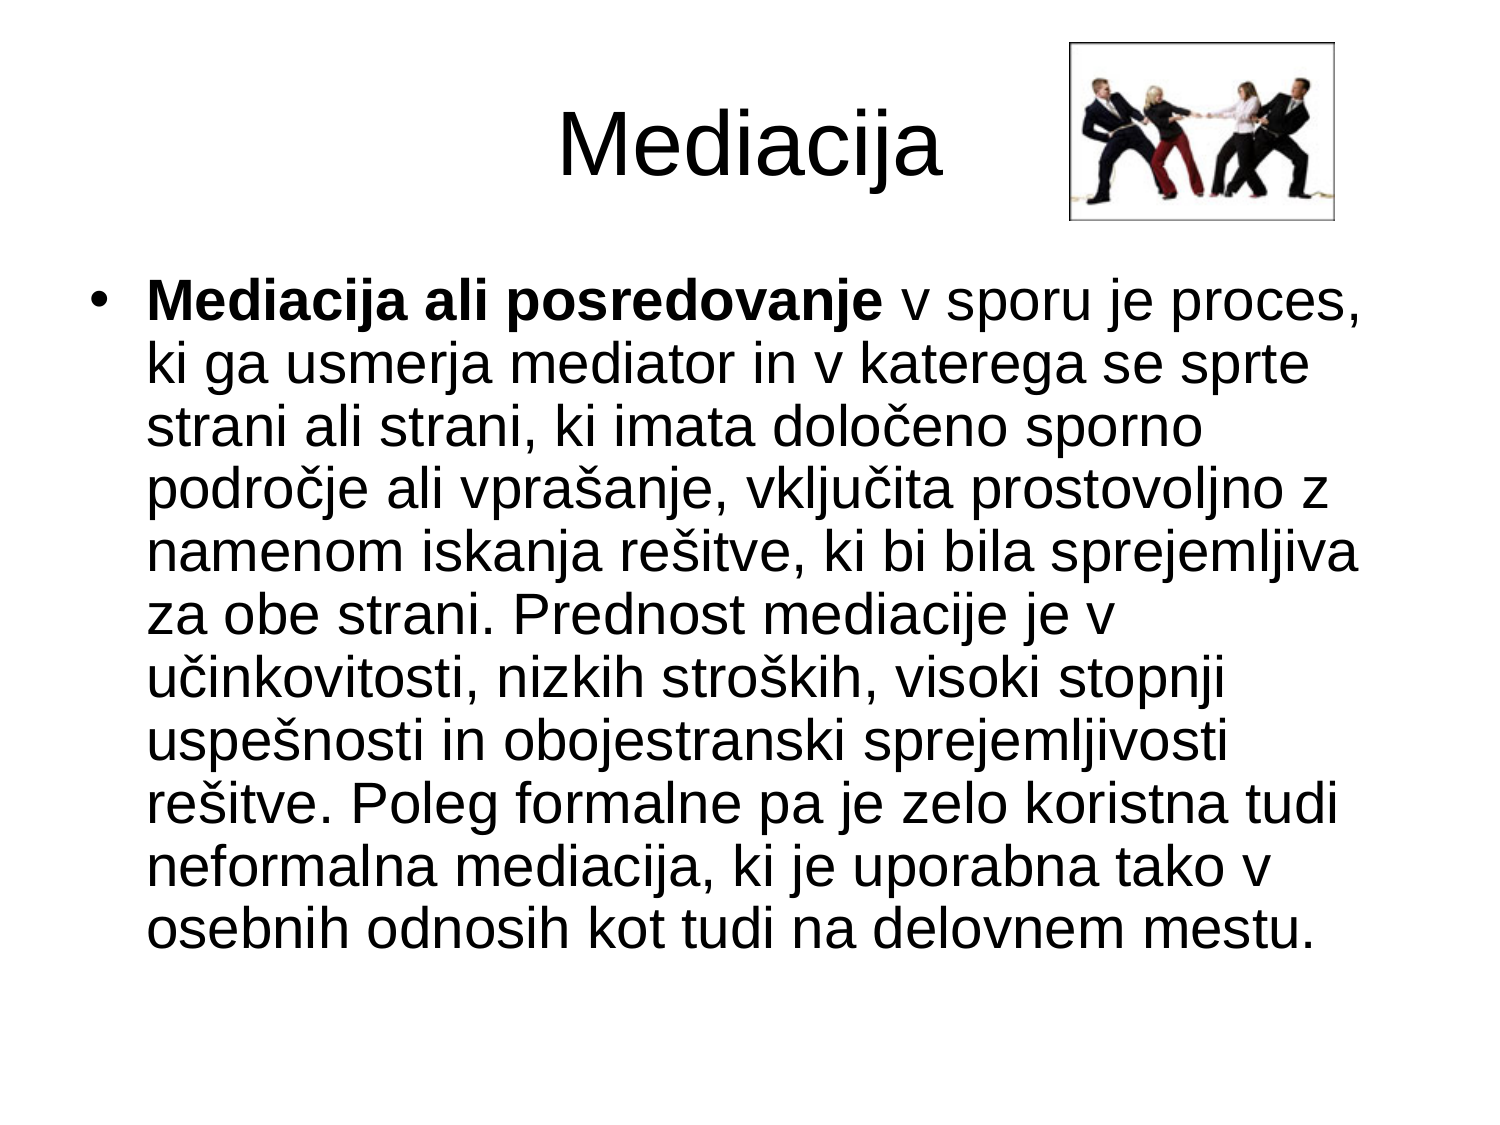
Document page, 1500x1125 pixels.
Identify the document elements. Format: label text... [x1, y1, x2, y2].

list Mediacija ali posredovanje v sporu je proces, ki ga usmerja mediator in v katerega se sprte strani ali strani, ki imata določeno sporno področje ali vprašanje, vključita prostovoljno z namenom iskanja rešitve, ki bi bila sprejemljiva za obe strani. Prednost mediacije je v učinkovitosti, nizkih stroških, visoki stopnji uspešnosti in obojestranski sprejemljivosti rešitve. Poleg formalne pa je zelo koristna tudi neformalna mediacija, ki je uporabna tako v osebnih odnosih kot tudi na delovnem mestu. [75, 262, 1426, 1006]
picture [1069, 42, 1335, 221]
title Mediacija [75, 45, 1426, 233]
